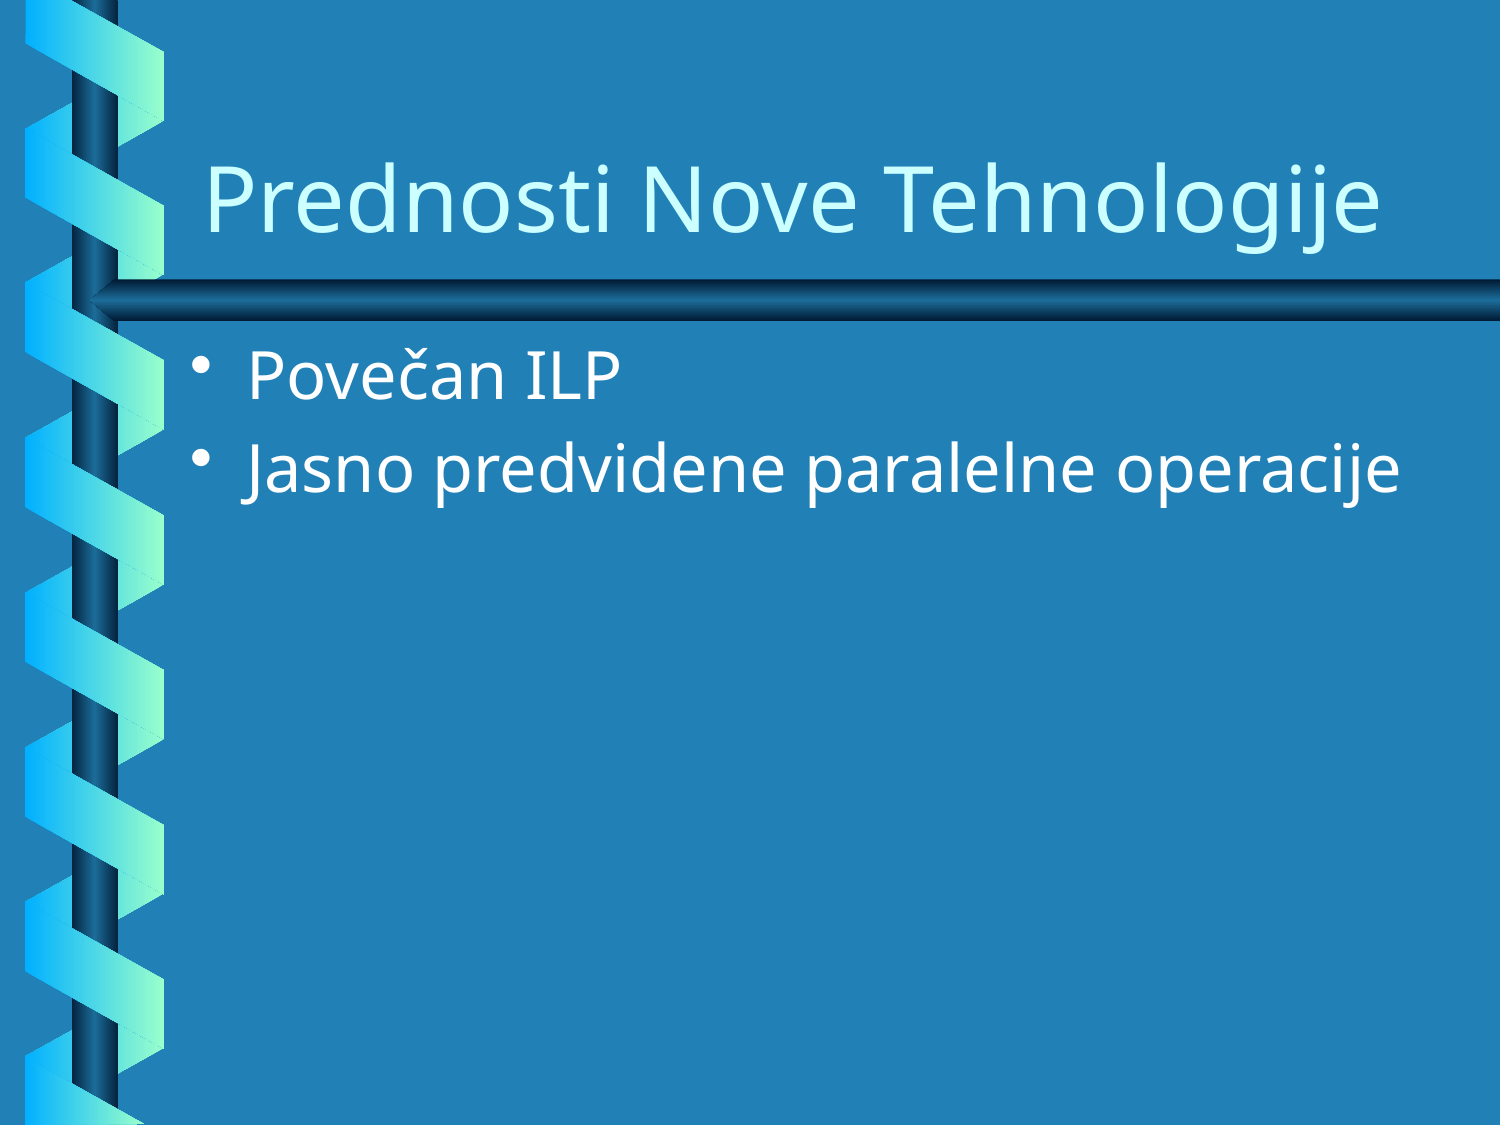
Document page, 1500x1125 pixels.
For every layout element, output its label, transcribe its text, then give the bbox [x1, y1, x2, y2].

list Povečan ILP Jasno predvidene paralelne operacije [174, 324, 1463, 1000]
title Prednosti Nove Tehnologije [187, 23, 1463, 259]
